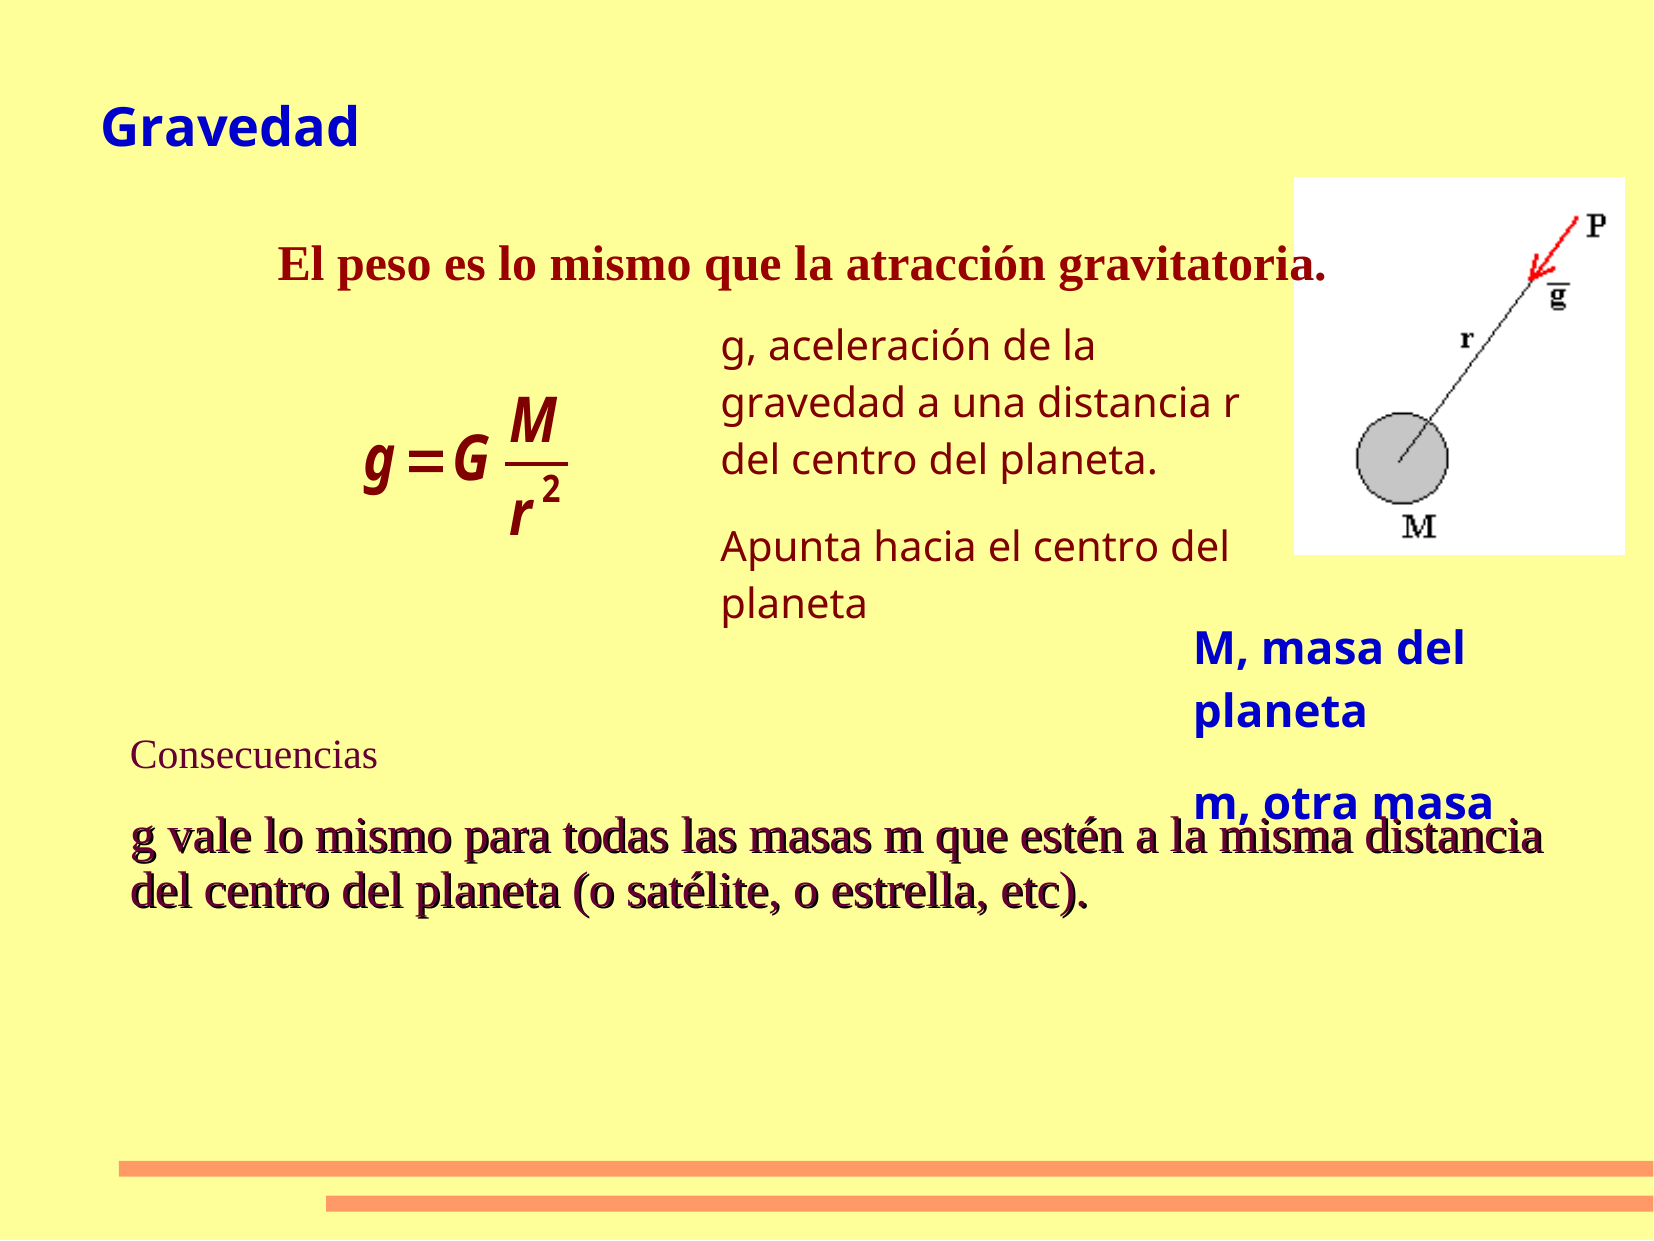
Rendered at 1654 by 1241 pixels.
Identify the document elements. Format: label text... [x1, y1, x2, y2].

picture [1294, 443, 1625, 555]
picture [1294, 177, 1625, 236]
text_box g, aceleración de la gravedad a una distancia r del centro del planeta. Apunta hacia el centro del planeta [649, 315, 1270, 591]
list El peso es lo mismo que la atracción gravitatoria. [206, 236, 1625, 443]
list Gravedad [29, 88, 975, 153]
text_box M, masa del planeta m, otra masa [1122, 615, 1654, 798]
chart [354, 383, 577, 550]
list Consecuencias g vale lo mismo para todas las masas m que estén a la misma distancia del centro del planeta (o satélite, o estrella, etc). [59, 731, 1565, 1004]
